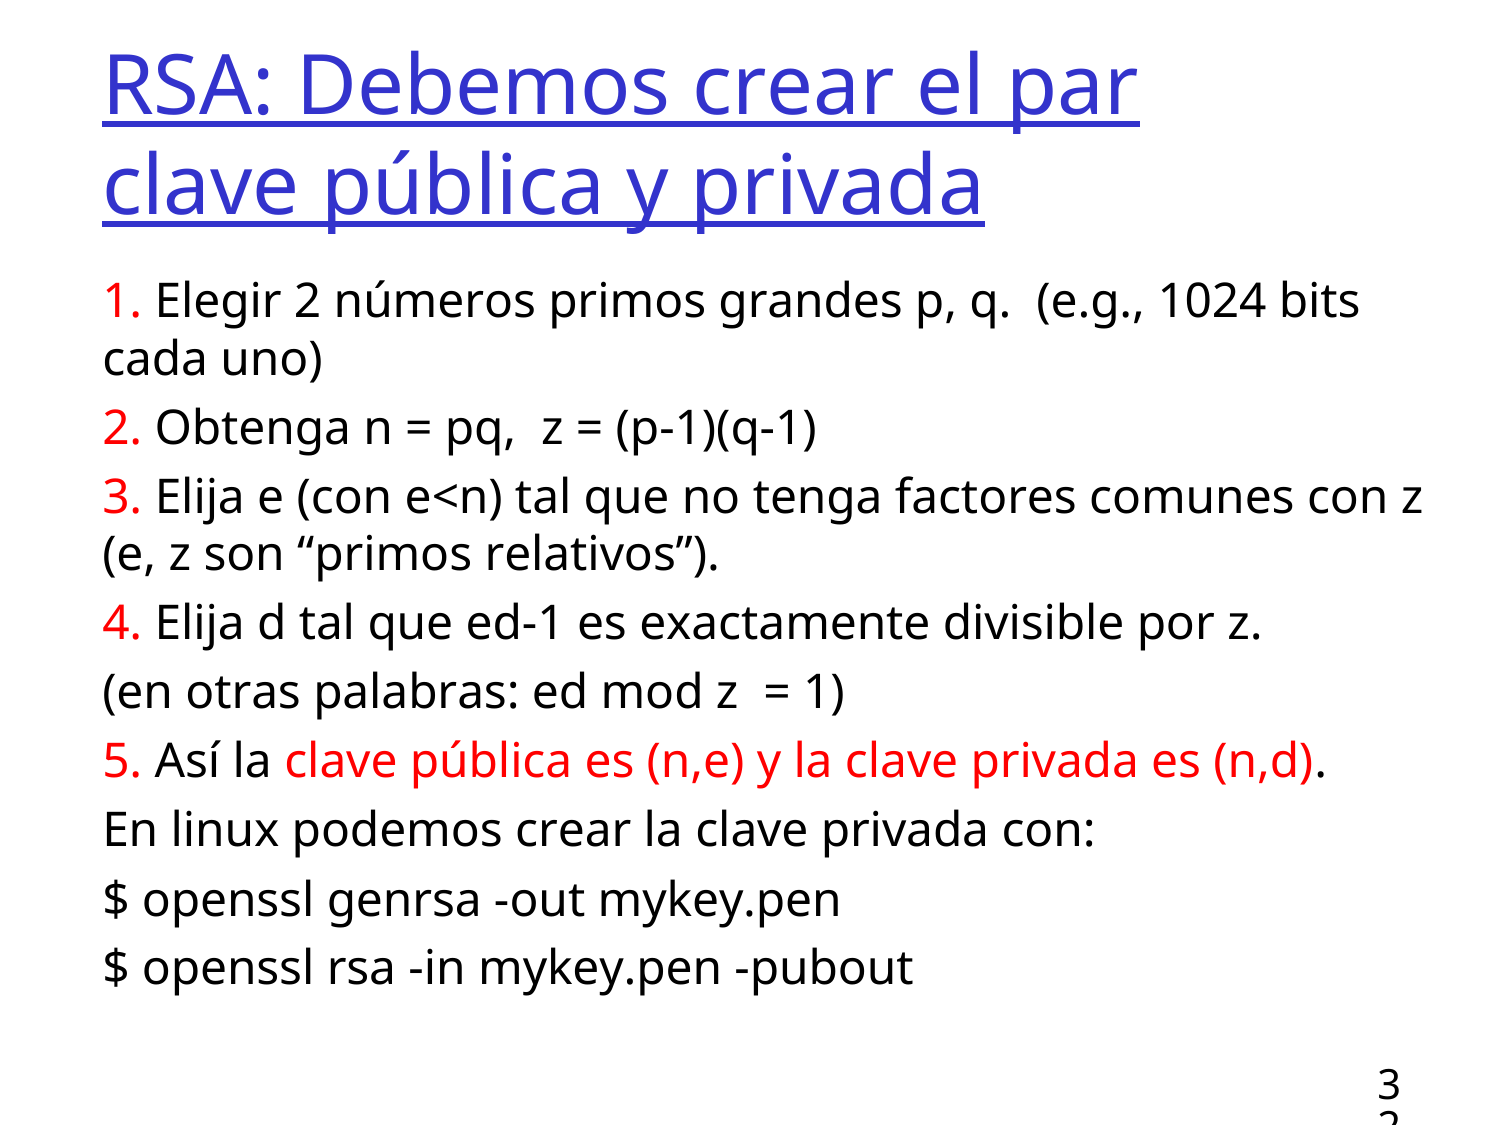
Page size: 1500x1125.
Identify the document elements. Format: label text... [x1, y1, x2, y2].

list 1. Elegir 2 números primos grandes p, q. (e.g., 1024 bits cada uno) 2. Obtenga n = pq, z = (p-1)(q-1) 3. Elija e (con e<n) tal que no tenga factores comunes con z (e, z son “primos relativos”). 4. Elija d tal que ed-1 es exactamente divisible por z. (en otras palabras: ed mod z = 1) 5. Así la clave pública es (n,e) y la clave privada es (n,d). En linux podemos crear la clave privada con: $ openssl genrsa -out mykey.pen $ openssl rsa -in mykey.pen -pubout [87, 262, 1453, 1006]
title RSA: Debemos crear el par clave pública y privada [87, 15, 1363, 247]
